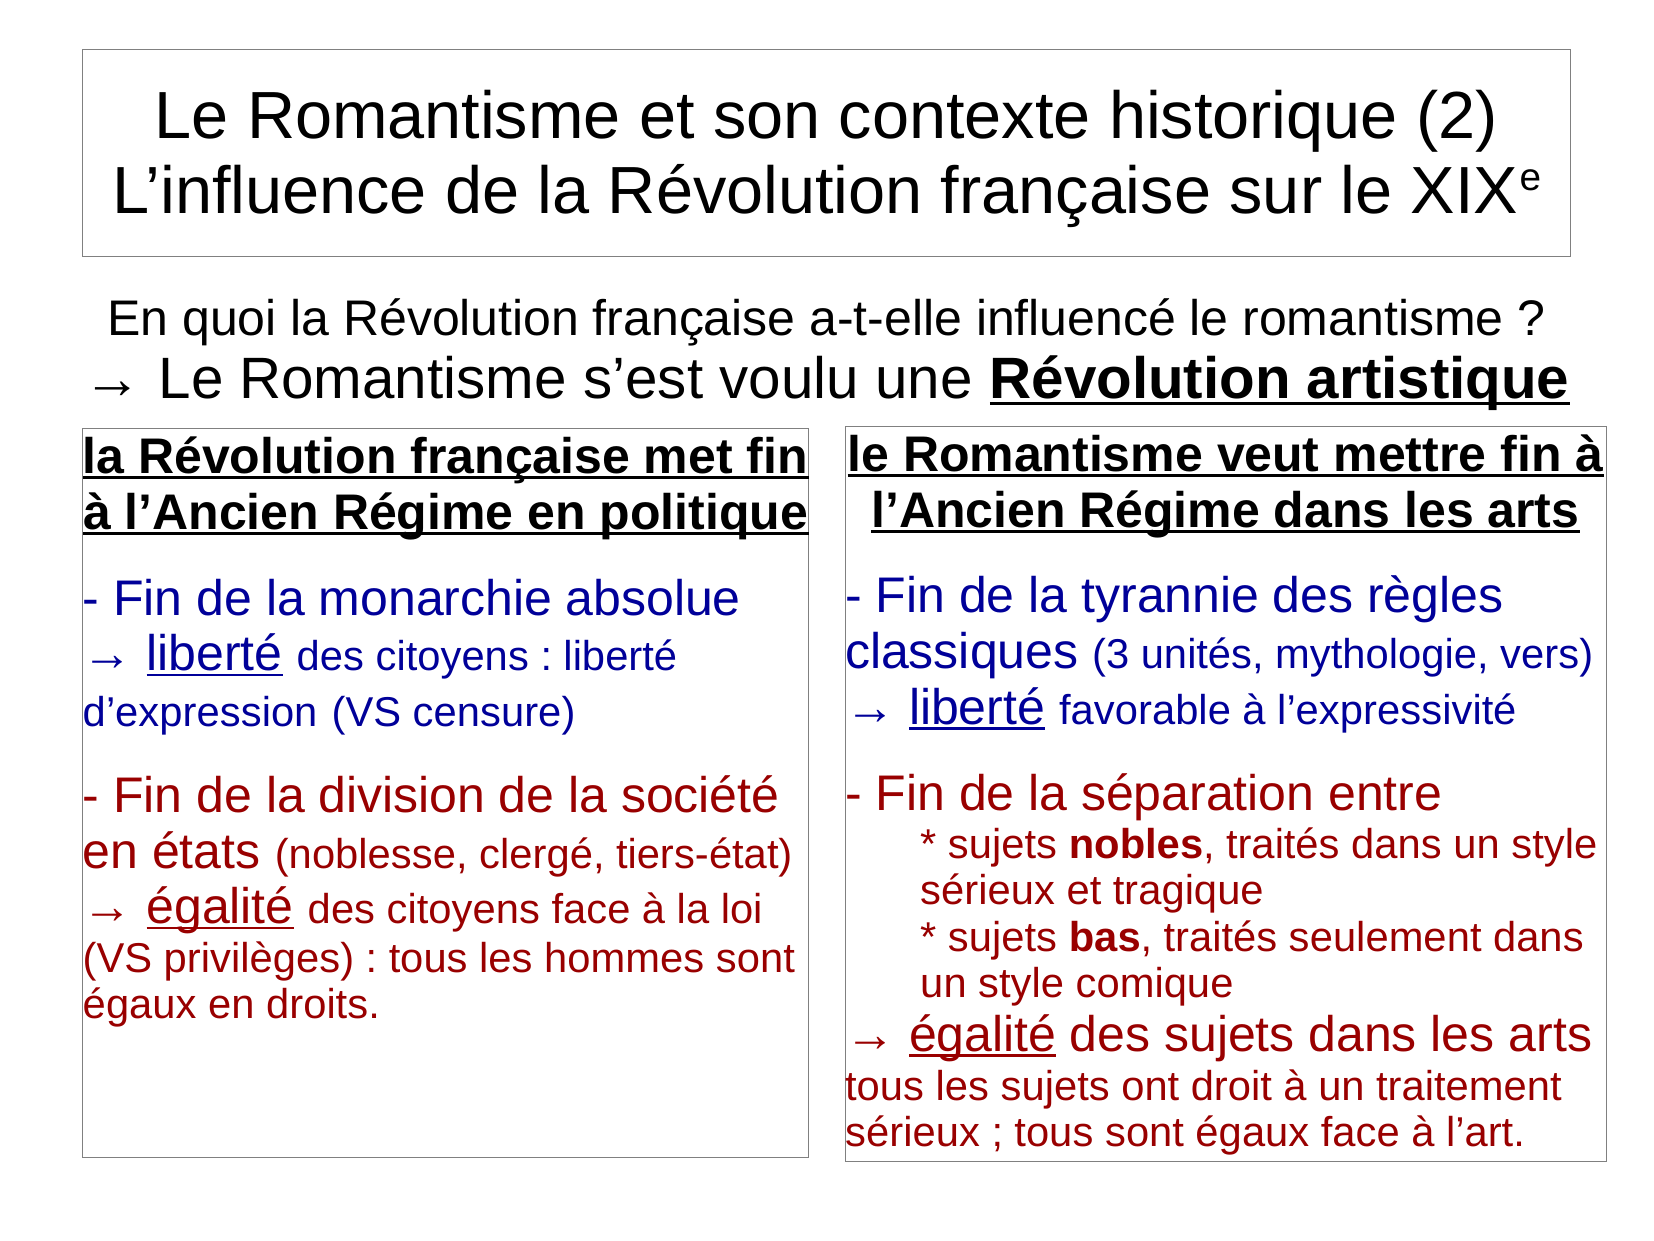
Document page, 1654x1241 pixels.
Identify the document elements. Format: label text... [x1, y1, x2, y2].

list le Romantisme veut mettre fin à l’Ancien Régime dans les arts - Fin de la tyrannie des règles classiques (3 unités, mythologie, vers) → liberté favorable à l’expressivité - Fin de la séparation entre * sujets nobles, traités dans un style sérieux et tragique * sujets bas, traités seulement dans un style comique → égalité des sujets dans les arts tous les sujets ont droit à un traitement sérieux ; tous sont égaux face à l’art. [845, 426, 1607, 1162]
title Le Romantisme et son contexte historique (2) L’influence de la Révolution française sur le XIXe [82, 49, 1571, 257]
list En quoi la Révolution française a-t-elle influencé le romantisme ? → Le Romantisme s’est voulu une Révolution artistique [70, 290, 1583, 426]
list la Révolution française met fin à l’Ancien Régime en politique - Fin de la monarchie absolue → liberté des citoyens : liberté d’expression (VS censure) - Fin de la division de la société en états (noblesse, clergé, tiers-état) → égalité des citoyens face à la loi (VS privilèges) : tous les hommes sont égaux en droits. [82, 428, 809, 1158]
